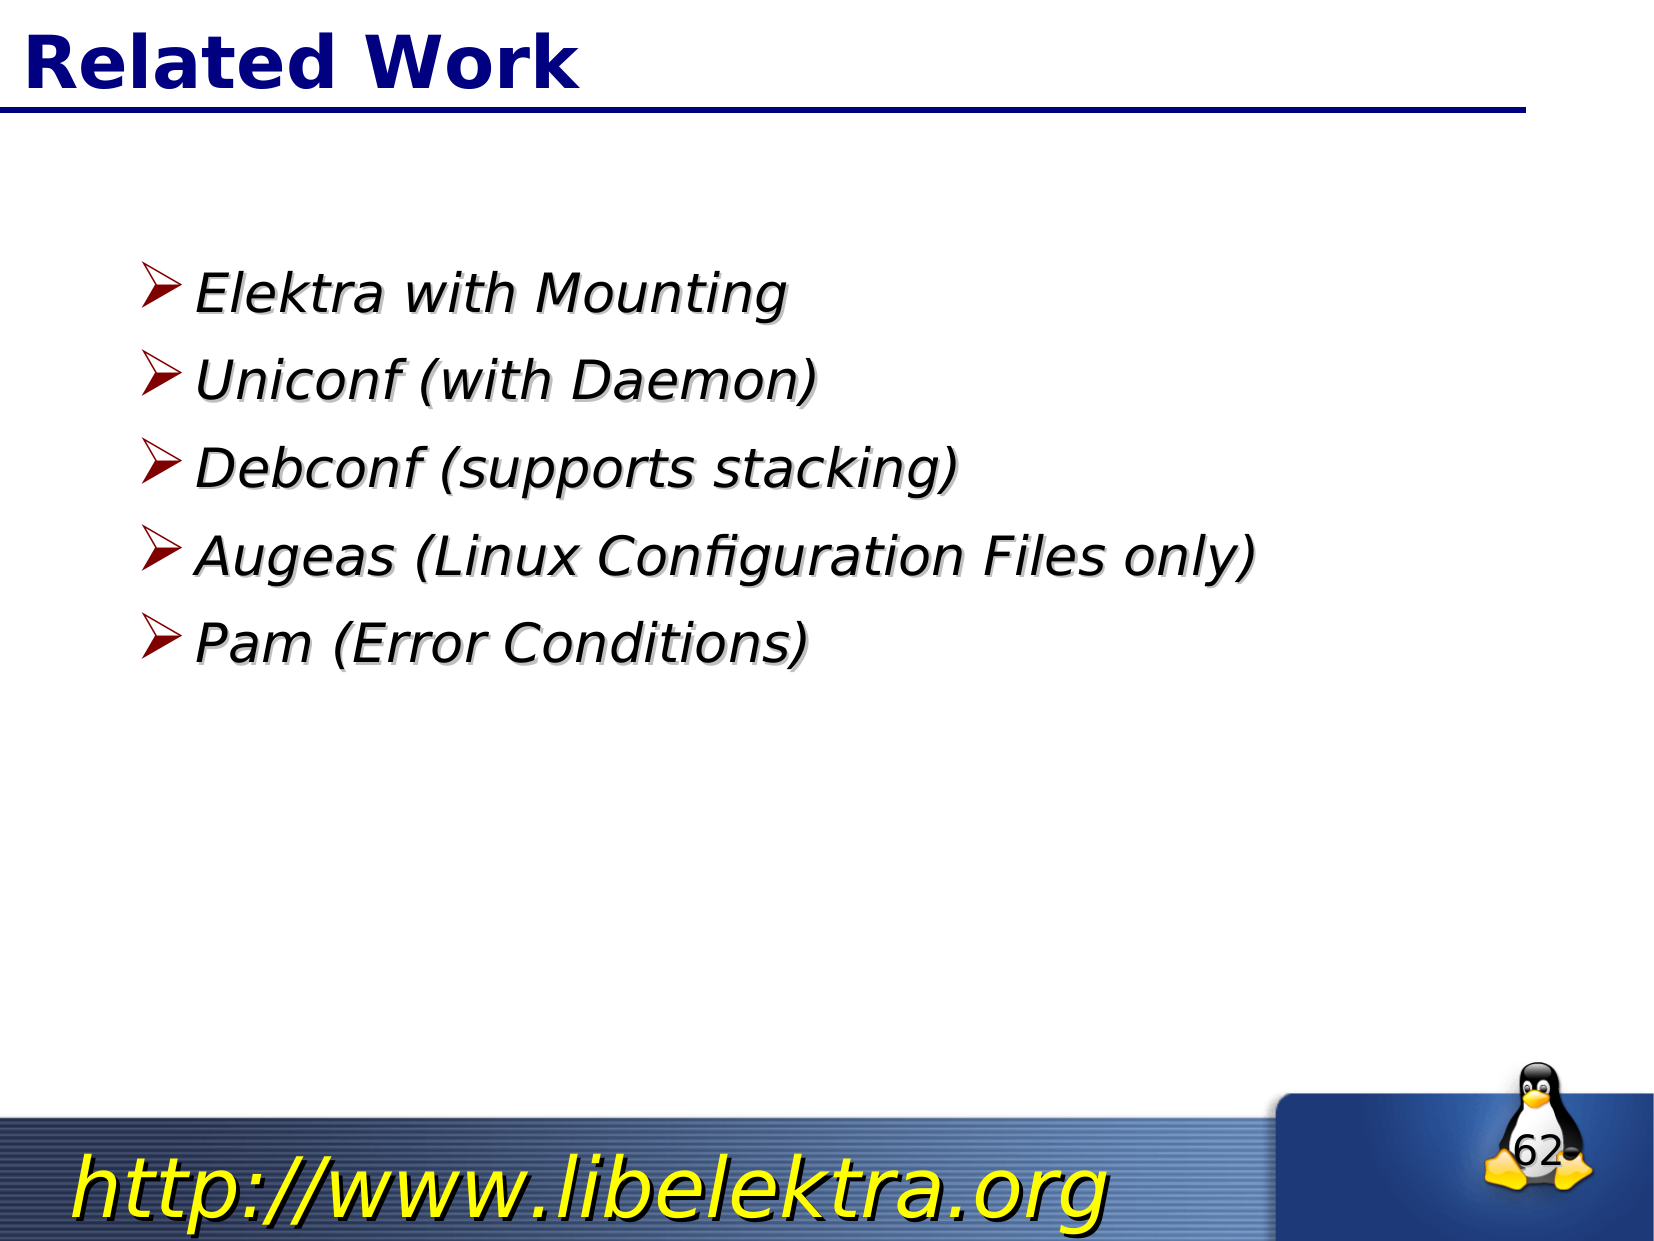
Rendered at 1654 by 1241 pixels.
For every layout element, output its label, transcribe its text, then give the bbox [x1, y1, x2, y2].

picture [0, 1061, 1654, 1241]
list Elektra with Mounting Uniconf (with Daemon) Debconf (supports stacking) Augeas (Linux Configuration Files only) Pam (Error Conditions) [121, 250, 1534, 1116]
text_box Related Work [22, 14, 1611, 111]
text_box <Nummer> [1312, 1122, 1565, 1178]
